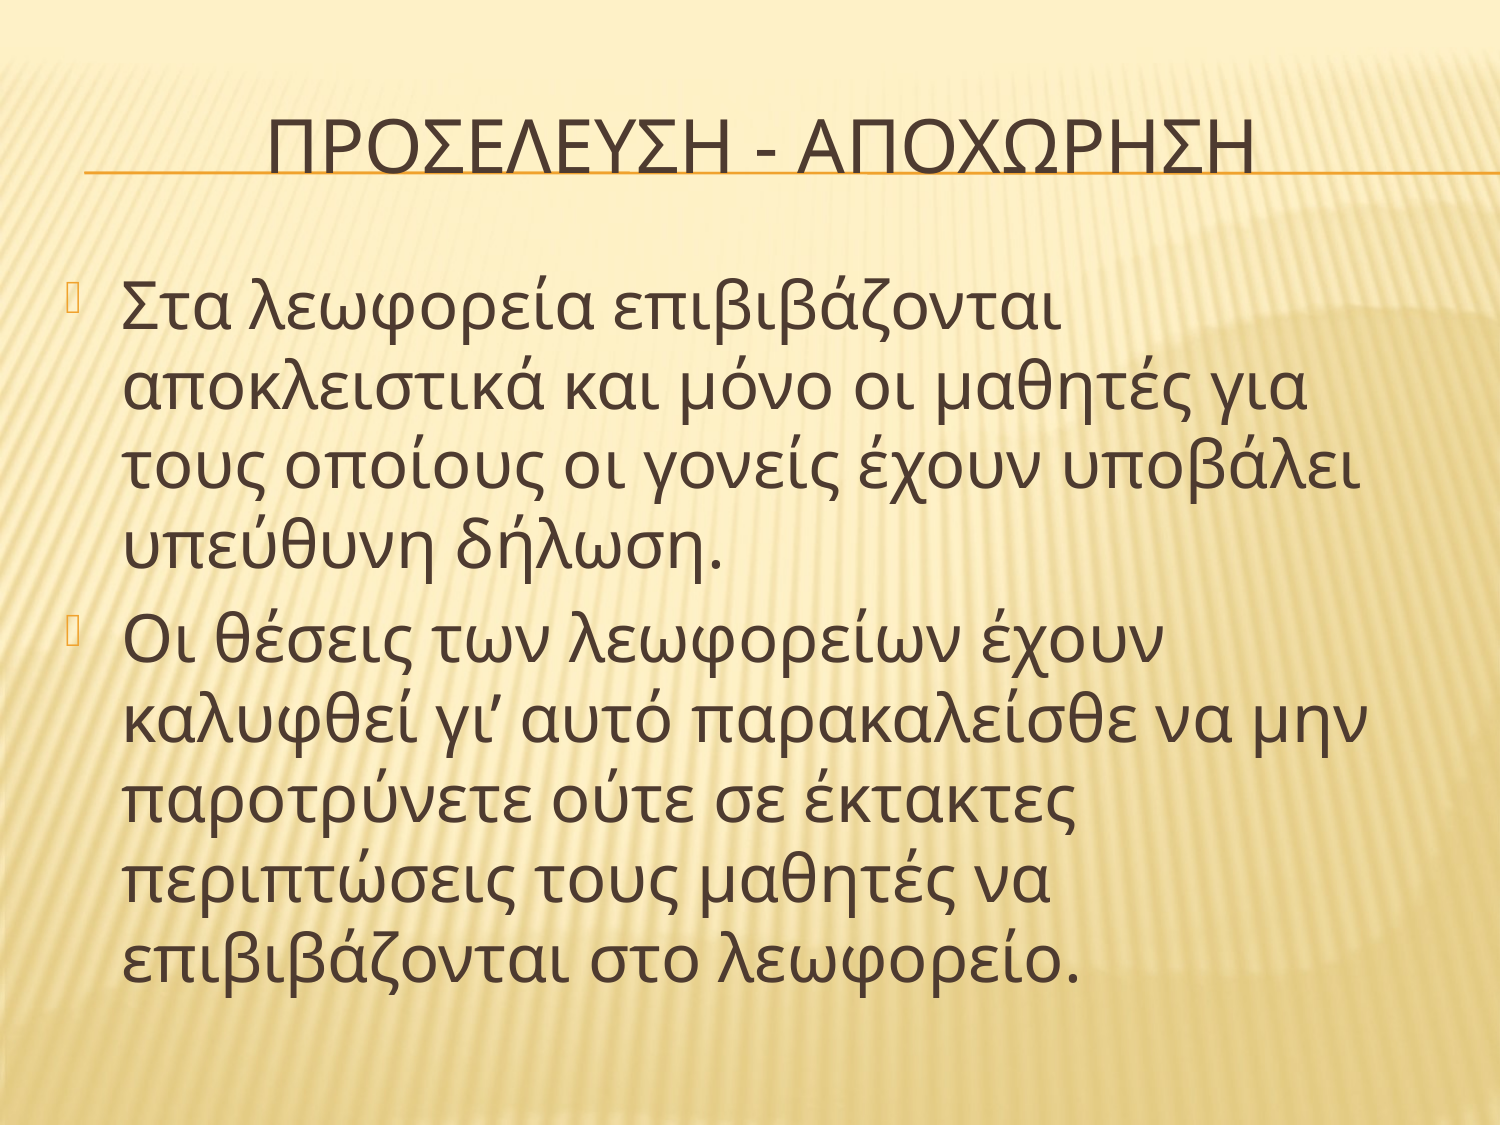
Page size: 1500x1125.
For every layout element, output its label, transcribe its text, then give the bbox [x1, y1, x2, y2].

list Στα λεωφορεία επιβιβάζονται αποκλειστικά και μόνο οι μαθητές για τους οποίους οι γονείς έχουν υποβάλει υπεύθυνη δήλωση. Οι θέσεις των λεωφορείων έχουν καλυφθεί γι’ αυτό παρακαλείσθε να μην παροτρύνετε ούτε σε έκτακτες περιπτώσεις τους μαθητές να επιβιβάζονται στο λεωφορείο. [50, 254, 1475, 998]
title Προσελευση - αποχωρηση [50, 75, 1475, 213]
picture [0, 0, 1500, 1125]
